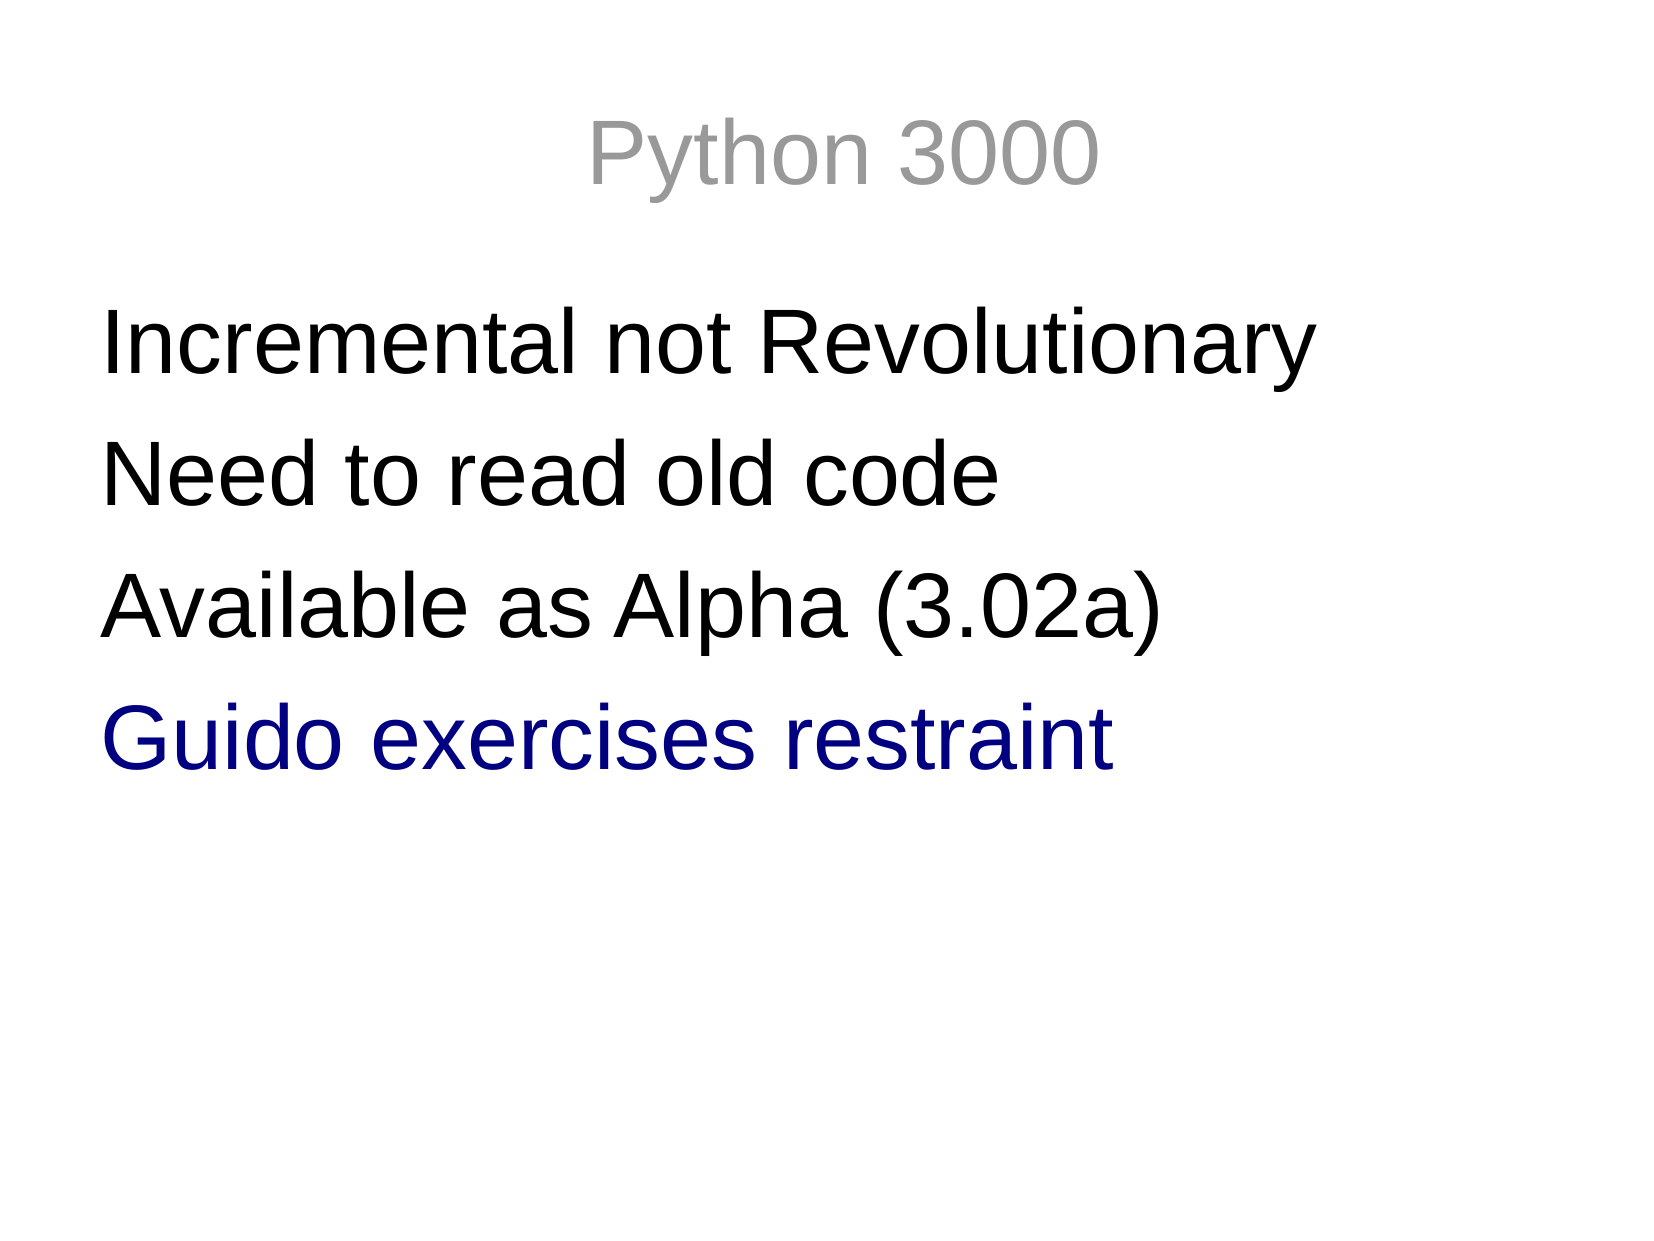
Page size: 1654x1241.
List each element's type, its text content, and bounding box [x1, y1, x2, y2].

list Incremental not Revolutionary Need to read old code Available as Alpha (3.02a) Guido exercises restraint [82, 290, 1571, 1094]
title Python 3000 [82, 49, 1571, 257]
